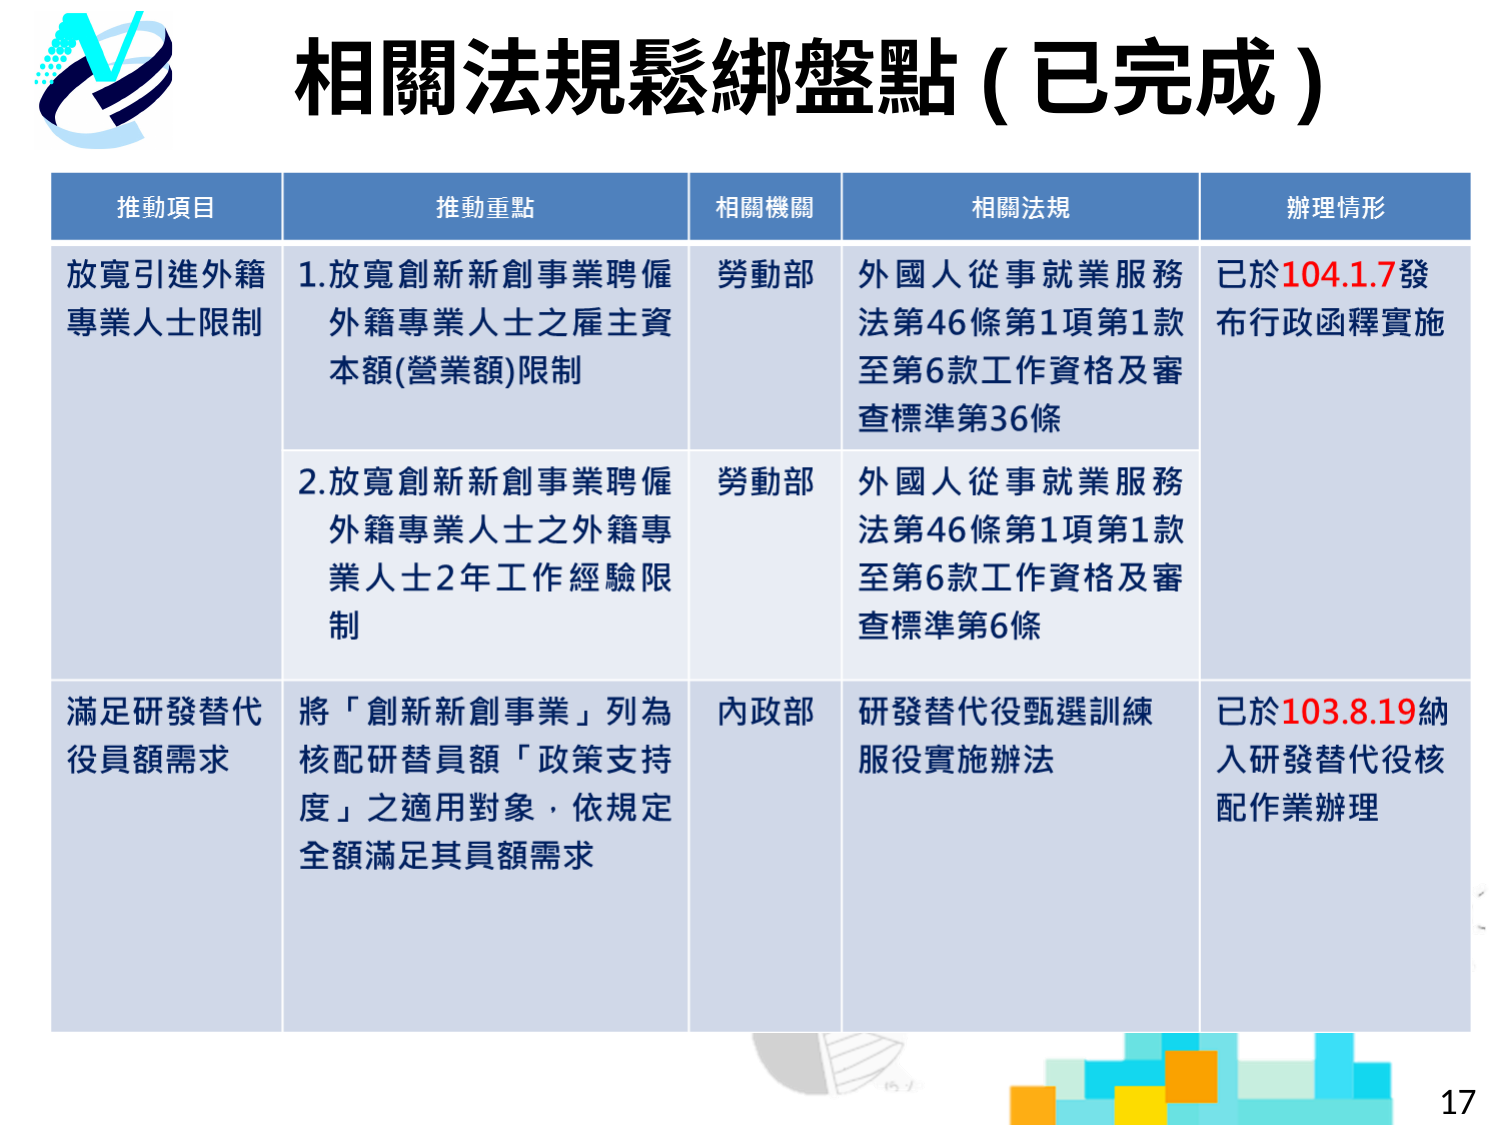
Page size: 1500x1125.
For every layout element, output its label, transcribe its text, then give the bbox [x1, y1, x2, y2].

title 相關法規鬆綁盤點(已完成) [103, 0, 1398, 163]
picture [50, 172, 1472, 1034]
text_box [1423, 1069, 1500, 1125]
